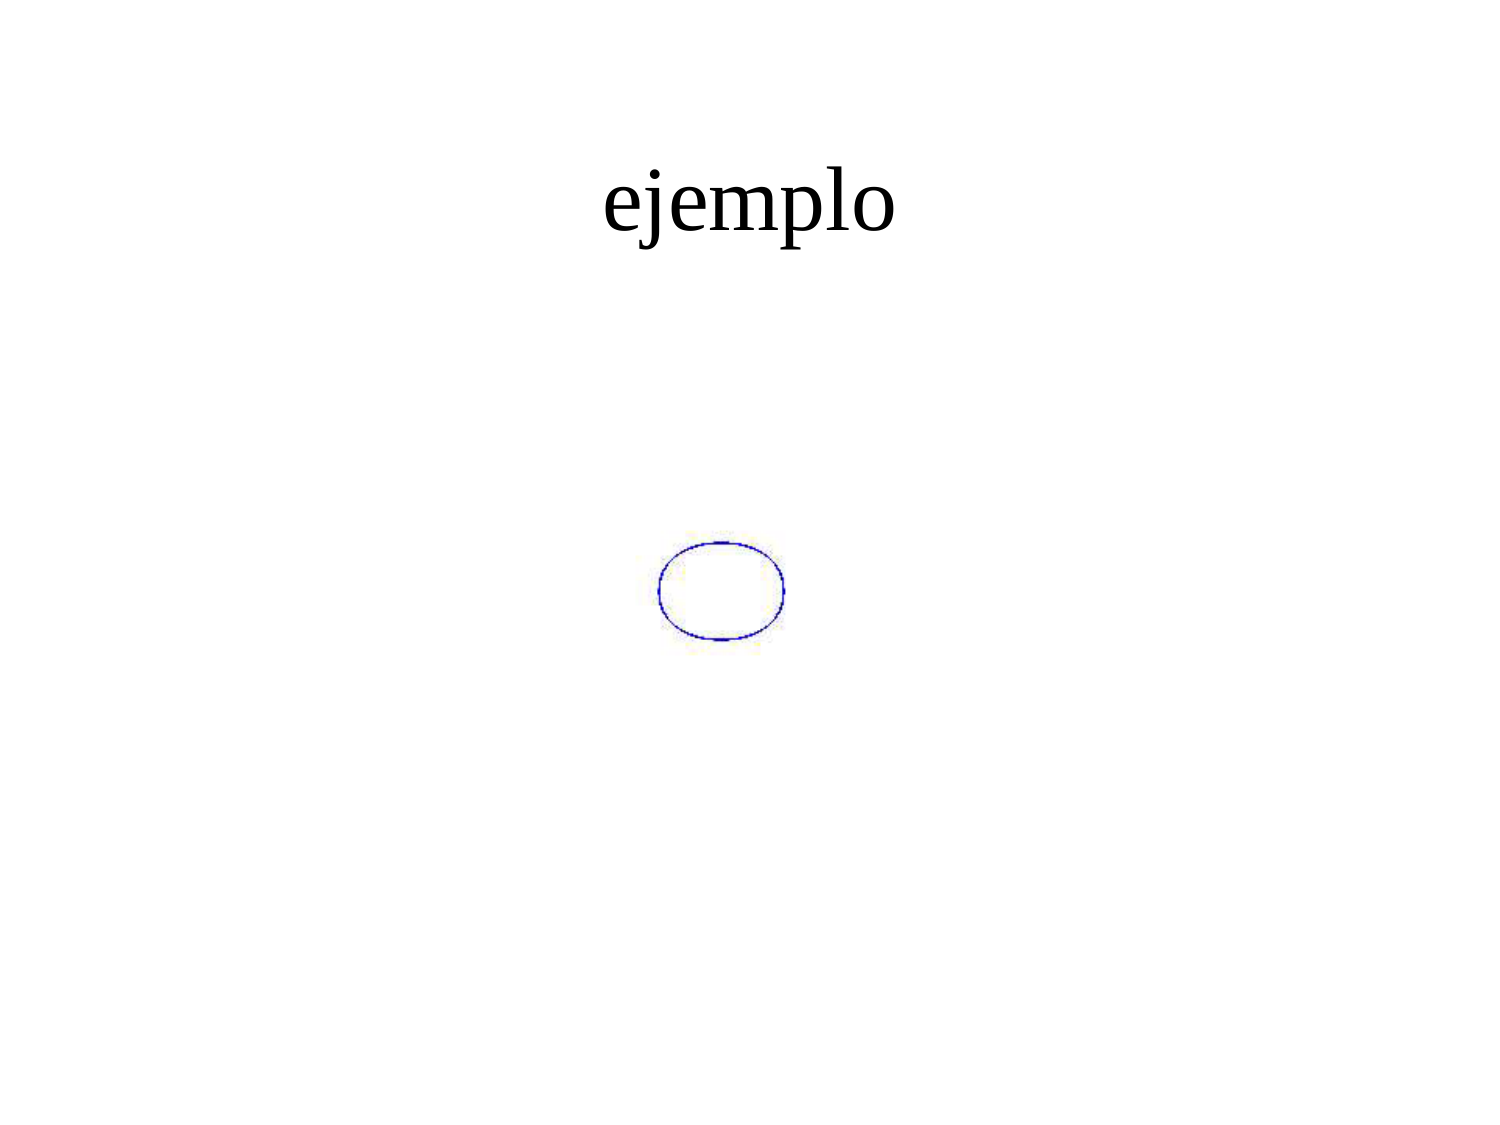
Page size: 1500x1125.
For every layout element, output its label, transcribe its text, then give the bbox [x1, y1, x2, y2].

title ejemplo [112, 76, 1388, 312]
text_box [535, 405, 1004, 875]
